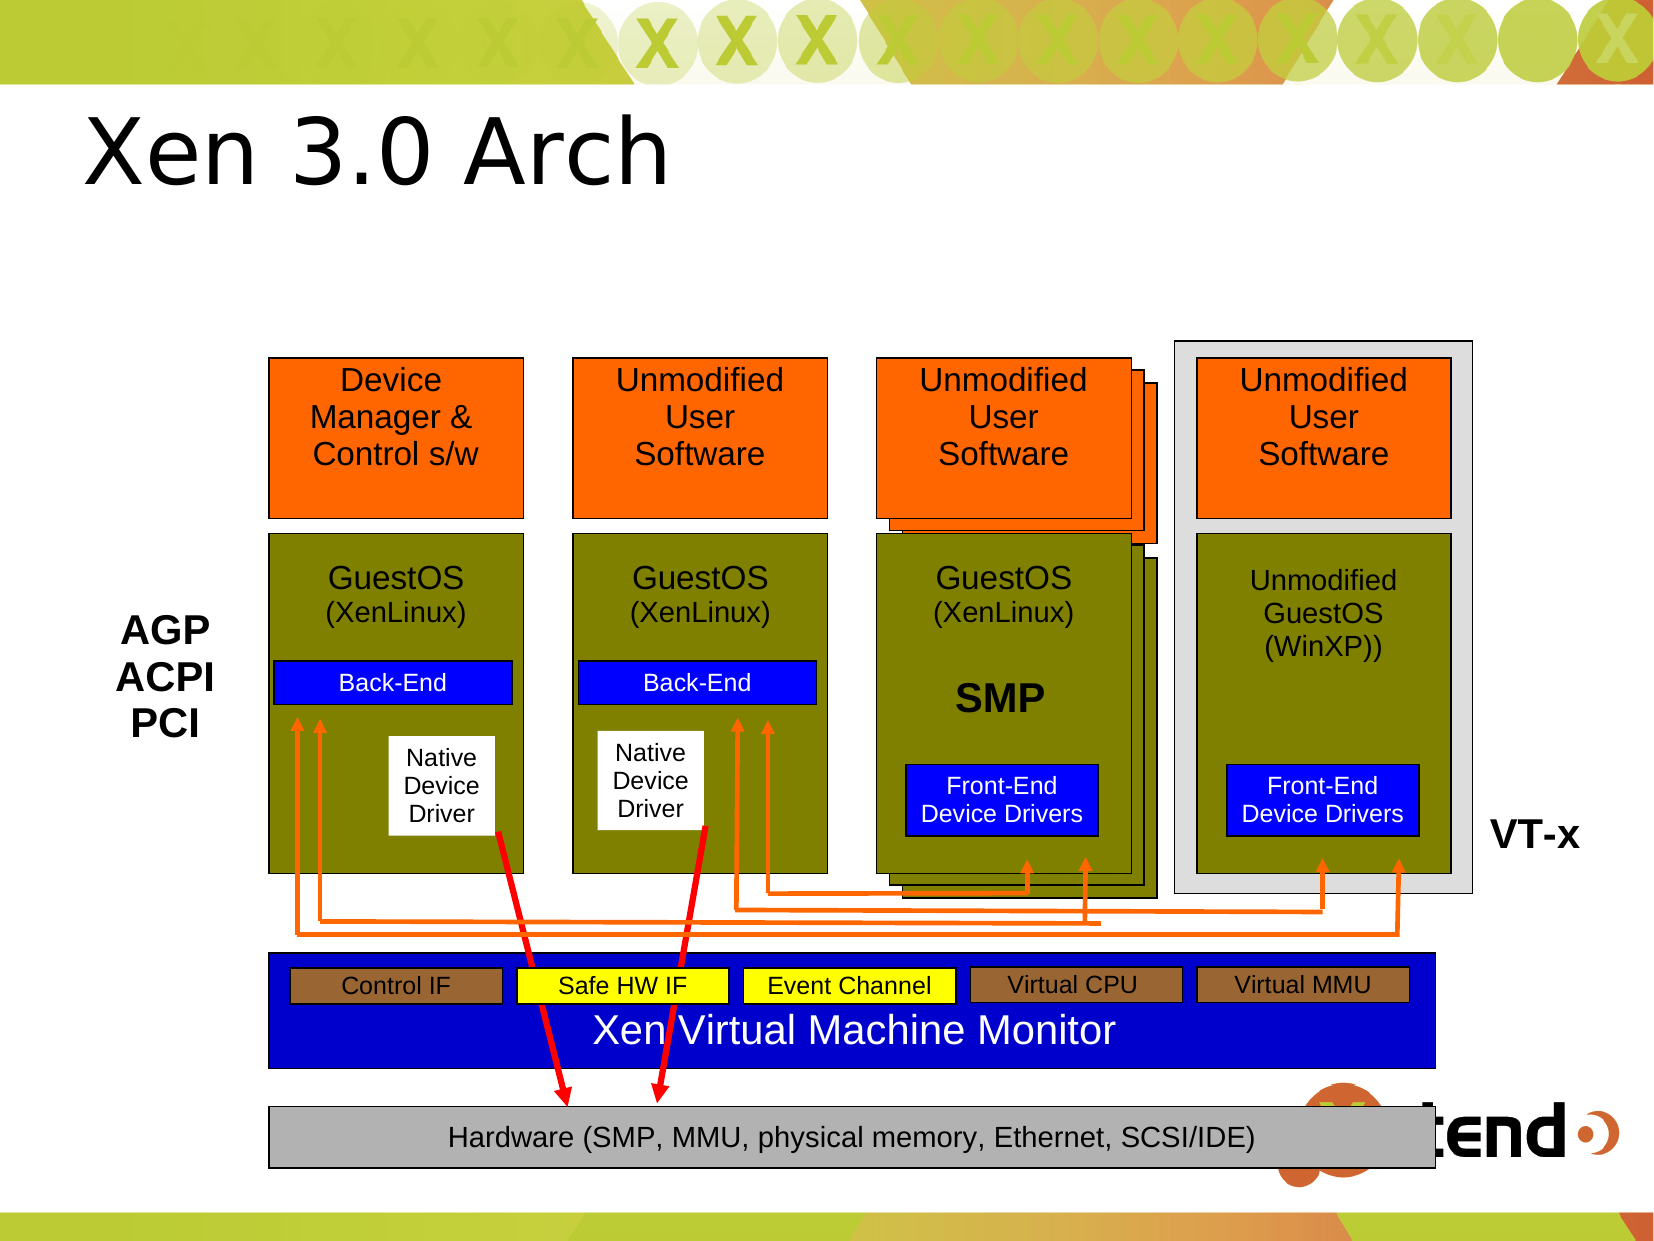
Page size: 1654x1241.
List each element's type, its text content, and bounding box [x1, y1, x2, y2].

text_box [546, 1004, 661, 1069]
title Xen 3.0 Arch [82, 49, 1571, 257]
text_box Front-End Device Drivers [1226, 764, 1419, 836]
text_box Unmodified GuestOS (WinXP)) [1234, 556, 1413, 671]
text_box Control IF [289, 968, 503, 1004]
text_box [268, 533, 524, 874]
text_box [268, 952, 554, 1069]
text_box GuestOS (XenLinux) [918, 551, 1090, 637]
text_box Safe HW IF [516, 968, 729, 1004]
text_box GuestOS (XenLinux) [310, 551, 482, 637]
text_box Unmodified User Software [601, 353, 800, 481]
text_box VT-x [1475, 803, 1596, 866]
text_box Event Channel [743, 968, 956, 998]
text_box Back-End [578, 661, 817, 705]
text_box Virtual MMU [1196, 966, 1410, 1003]
text_box [1174, 341, 1473, 894]
picture [0, 0, 1654, 1241]
text_box Unmodified User Software [904, 353, 1103, 481]
text_box Device Manager & Control s/w [294, 353, 497, 481]
text_box AGP ACPI PCI [100, 599, 230, 755]
text_box Back-End [274, 661, 513, 705]
text_box Xen Virtual Machine Monitor [577, 998, 1132, 1061]
text_box [268, 358, 524, 519]
text_box Front-End Device Drivers [906, 764, 1099, 836]
text_box [876, 358, 1157, 899]
text_box Native Device Driver [388, 736, 495, 836]
text_box Native Device Driver [597, 730, 704, 831]
text_box [532, 952, 680, 968]
text_box GuestOS (XenLinux) [614, 551, 787, 637]
text_box [572, 533, 828, 874]
text_box Hardware (SMP, MMU, physical memory, Ethernet, SCSI/IDE) [274, 1119, 1431, 1155]
text_box [667, 952, 1436, 1069]
text_box SMP [940, 667, 1061, 730]
text_box [268, 1106, 1436, 1168]
text_box [572, 358, 828, 519]
text_box Unmodified User Software [1224, 353, 1424, 481]
text_box Virtual CPU [970, 966, 1183, 1003]
